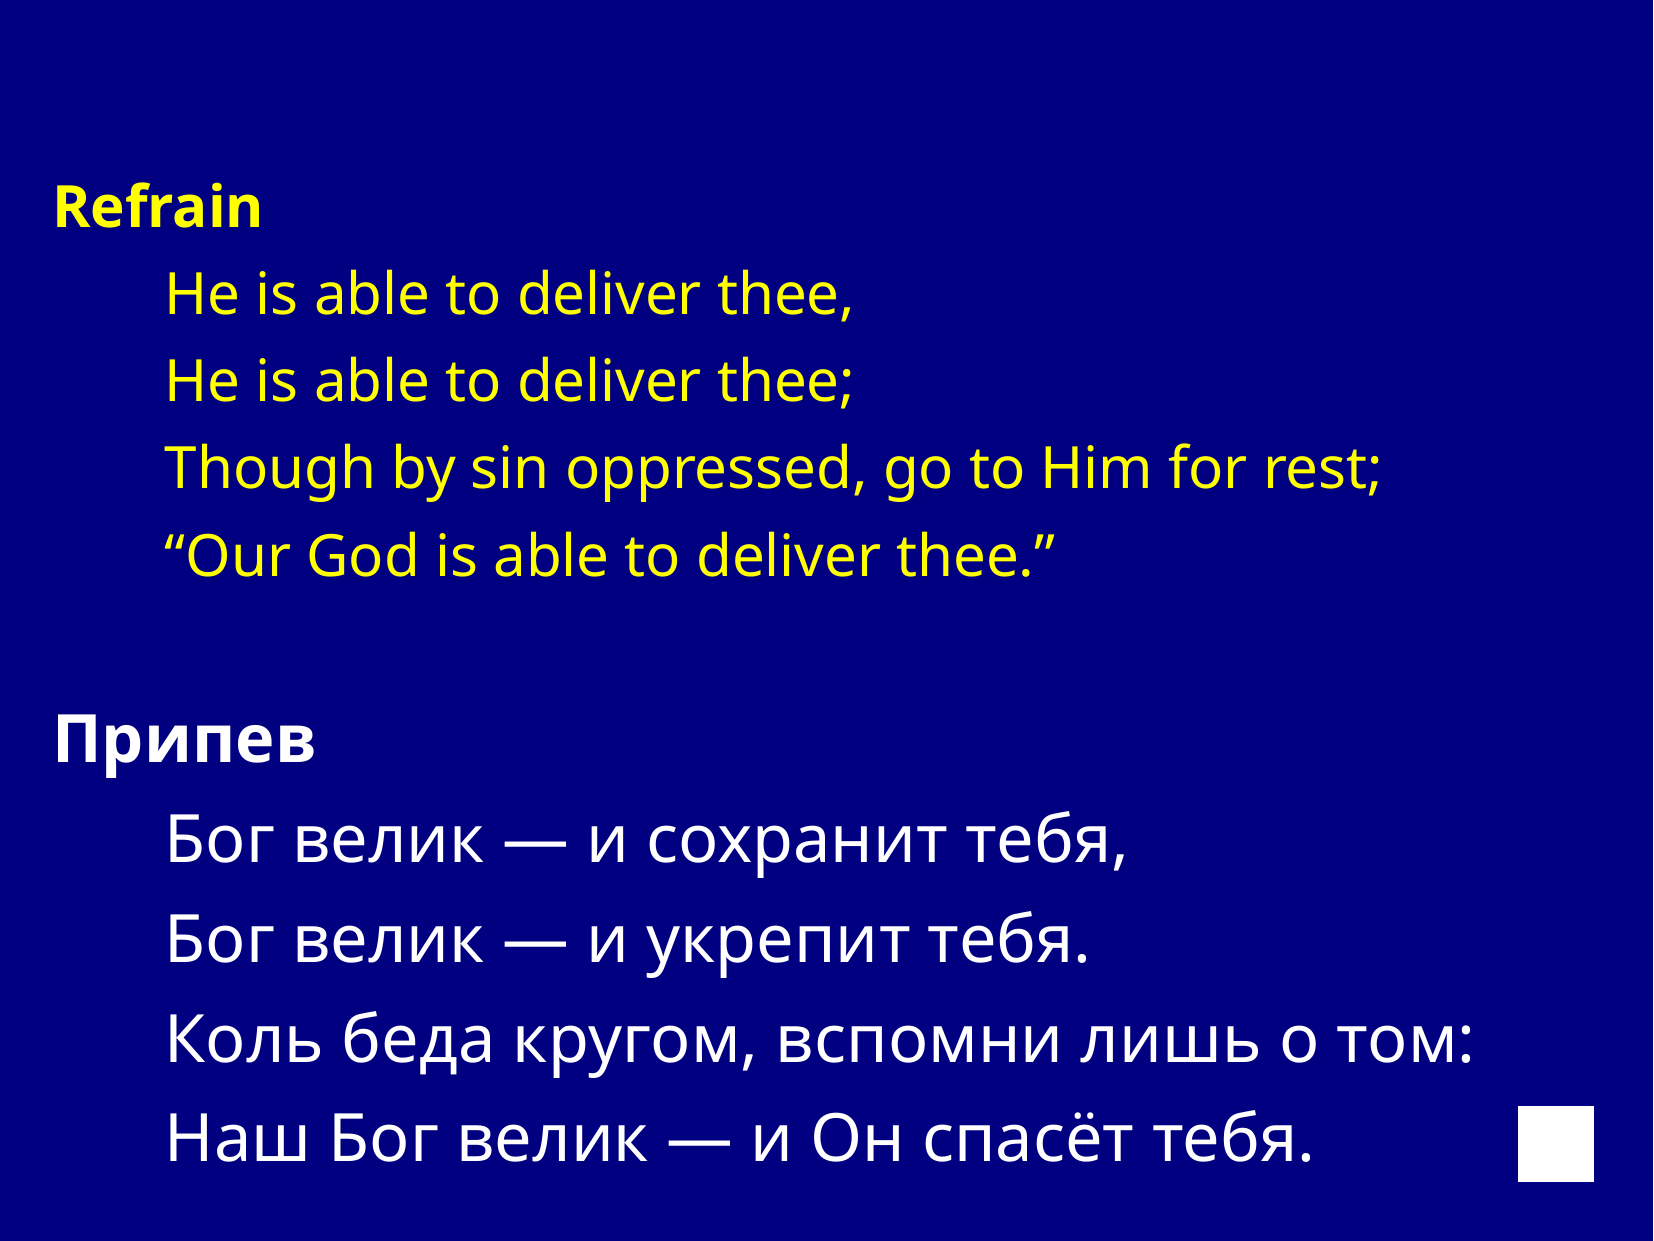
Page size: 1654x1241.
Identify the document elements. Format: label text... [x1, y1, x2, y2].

text_box [1518, 1106, 1594, 1182]
text_box Refrain He is able to deliver thee, He is able to deliver thee; Though by sin oppressed, go to Him for rest; “Our God is able to deliver thee.” [37, 150, 1653, 638]
text_box Припев Бог велик — и сохранит тебя, Бог велик — и укрепит тебя. Коль беда кругом, вспомни лишь о том: Наш Бог велик — и Он спасёт тебя. [37, 675, 1576, 1163]
